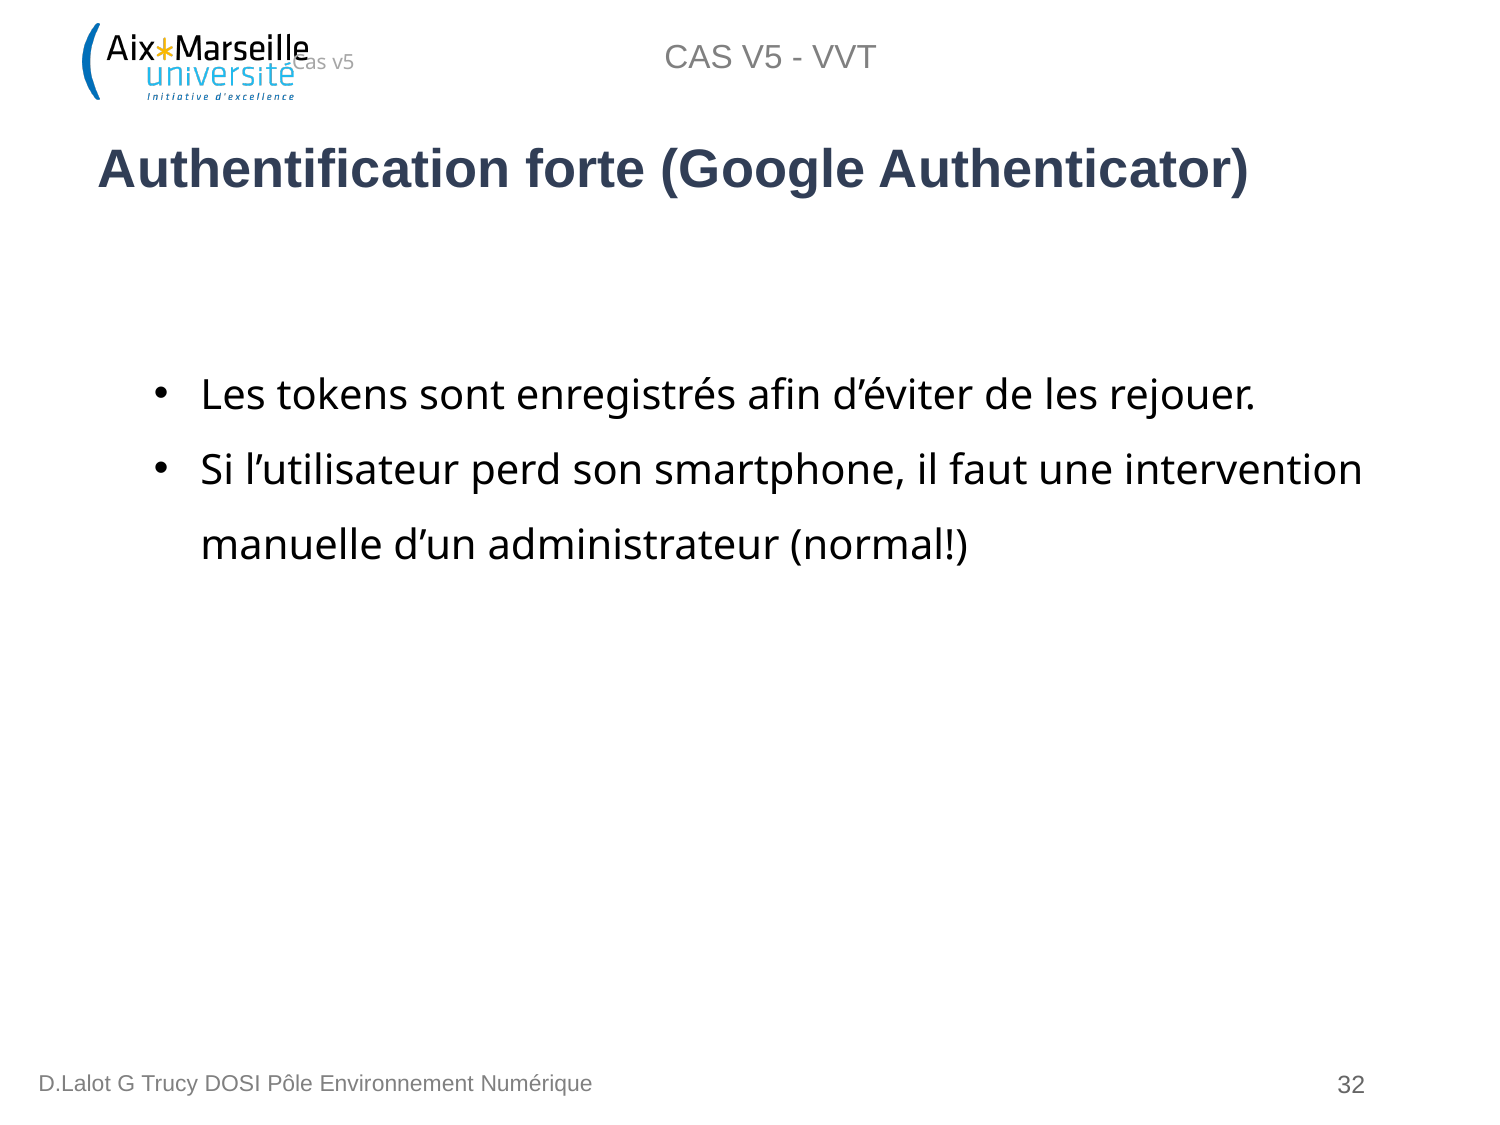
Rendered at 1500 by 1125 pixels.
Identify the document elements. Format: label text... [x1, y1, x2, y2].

picture [82, 23, 308, 100]
text_box Cas v5 [277, 28, 1371, 94]
text_box Les tokens sont enregistrés afin d’éviter de les rejouer. Si l’utilisateur perd son smartphone, il faut une intervention manuelle d’un administrateur (normal!) [153, 342, 1405, 733]
text_box Authentification forte (Google Authenticator) [97, 132, 1425, 239]
